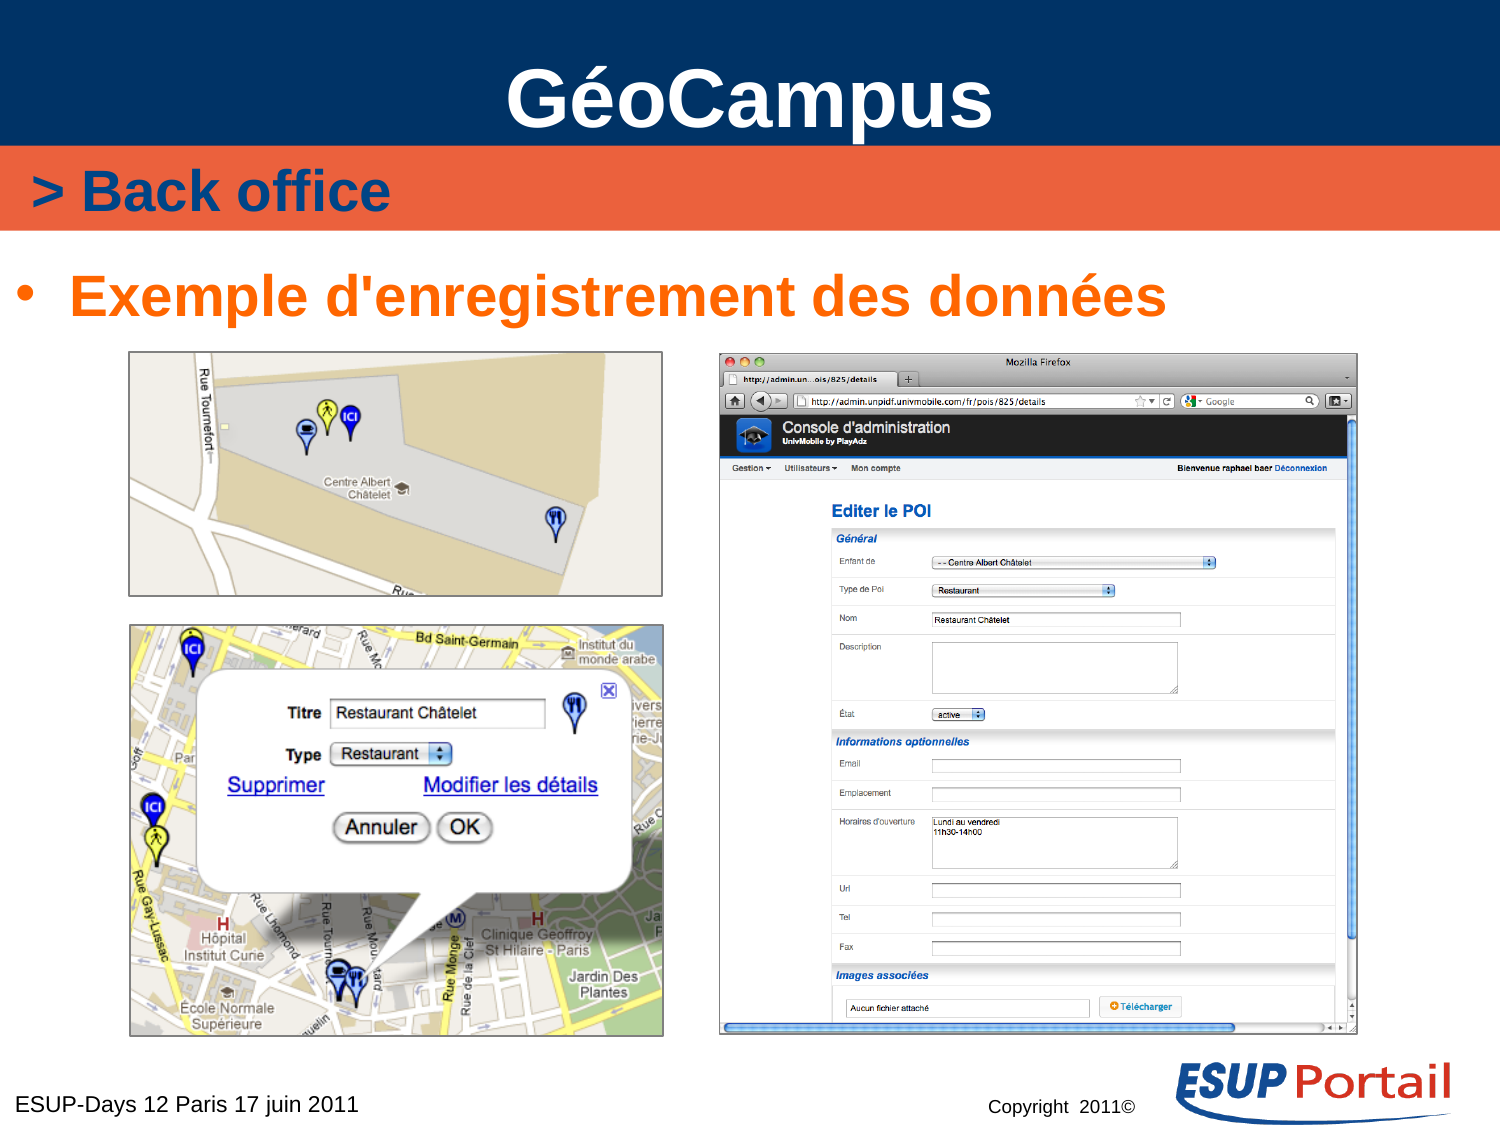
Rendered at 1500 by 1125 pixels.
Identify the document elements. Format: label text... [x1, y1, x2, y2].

text_box > Back office [0, 145, 1500, 231]
text_box ESUP-Days 12 Paris 17 juin 2011 [0, 1074, 632, 1125]
picture [130, 625, 663, 1036]
text_box Exemple d'enregistrement des données [0, 231, 1500, 1074]
text_box GéoCampus [0, 0, 1500, 145]
picture [1175, 1074, 1451, 1125]
picture [129, 353, 662, 595]
picture [720, 354, 1357, 1034]
